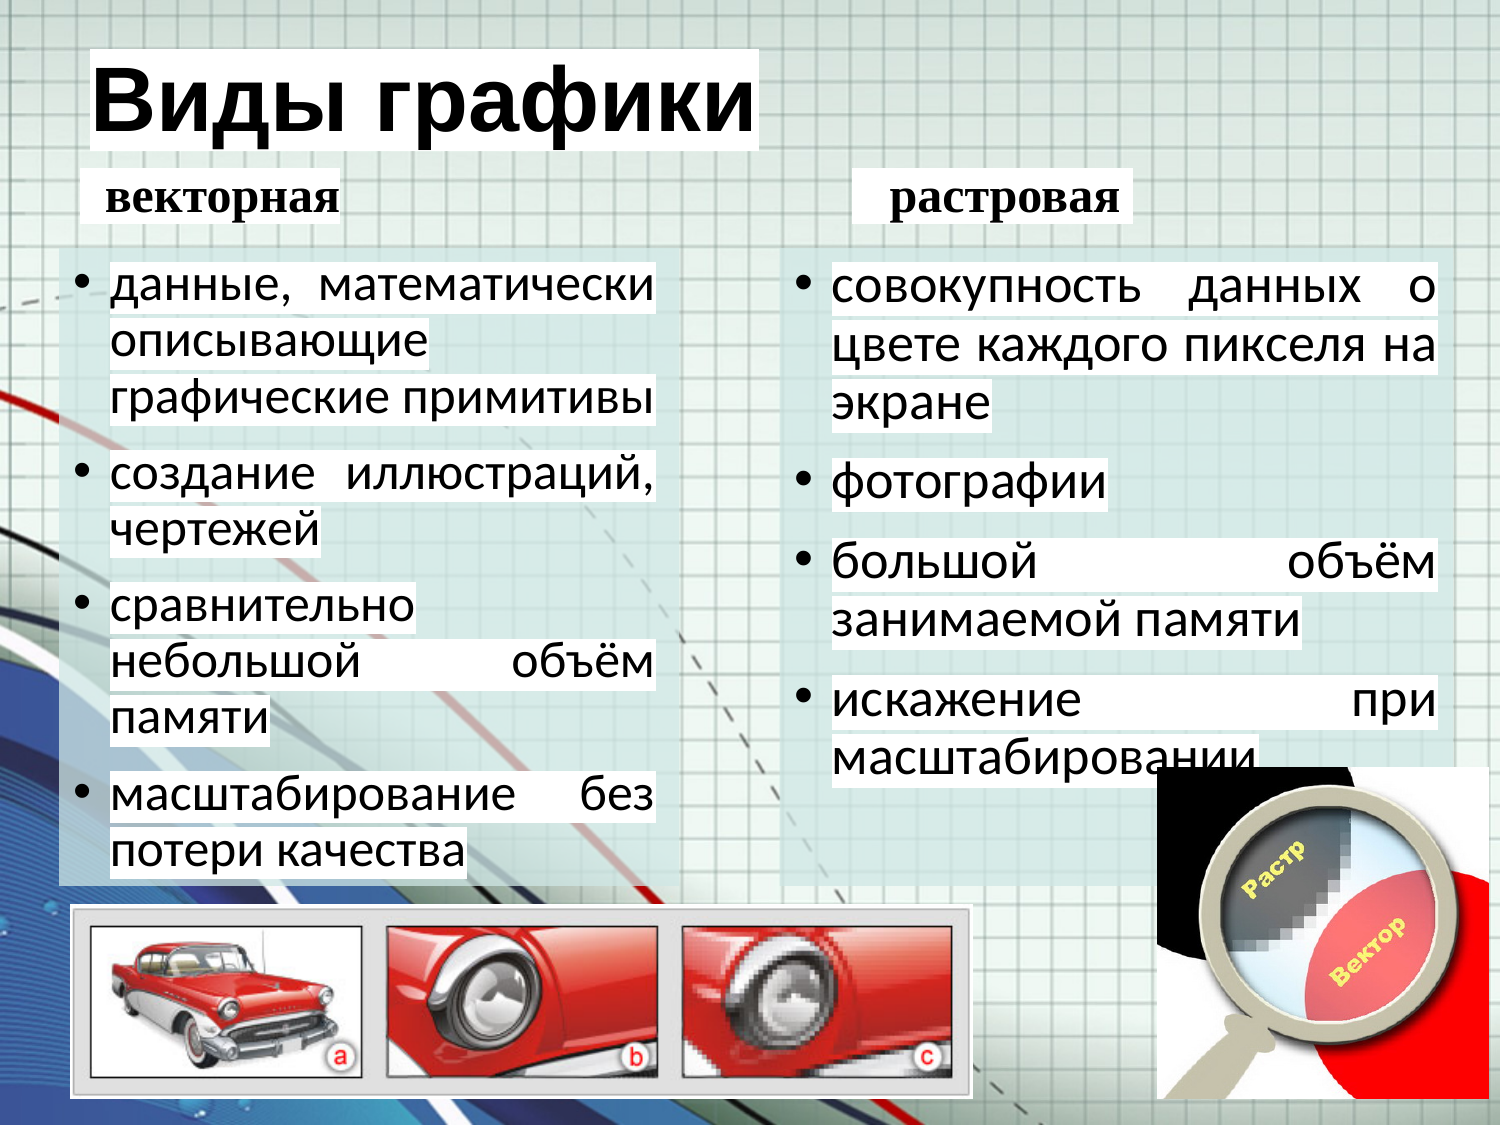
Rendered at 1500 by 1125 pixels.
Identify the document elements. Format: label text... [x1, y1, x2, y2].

list совокупность данных о цвете каждого пикселя на экране фотографии большой объём занимаемой памяти искажение при масштабировании [779, 248, 1453, 886]
picture [0, 0, 1500, 1125]
list данные, математически описывающие графические примитивы создание иллюстраций, чертежей сравнительно небольшой объём памяти масштабирование без потери качества [59, 248, 680, 886]
list растровая [836, 125, 1500, 231]
title Виды графики [75, 45, 1425, 138]
list векторная [64, 125, 728, 231]
